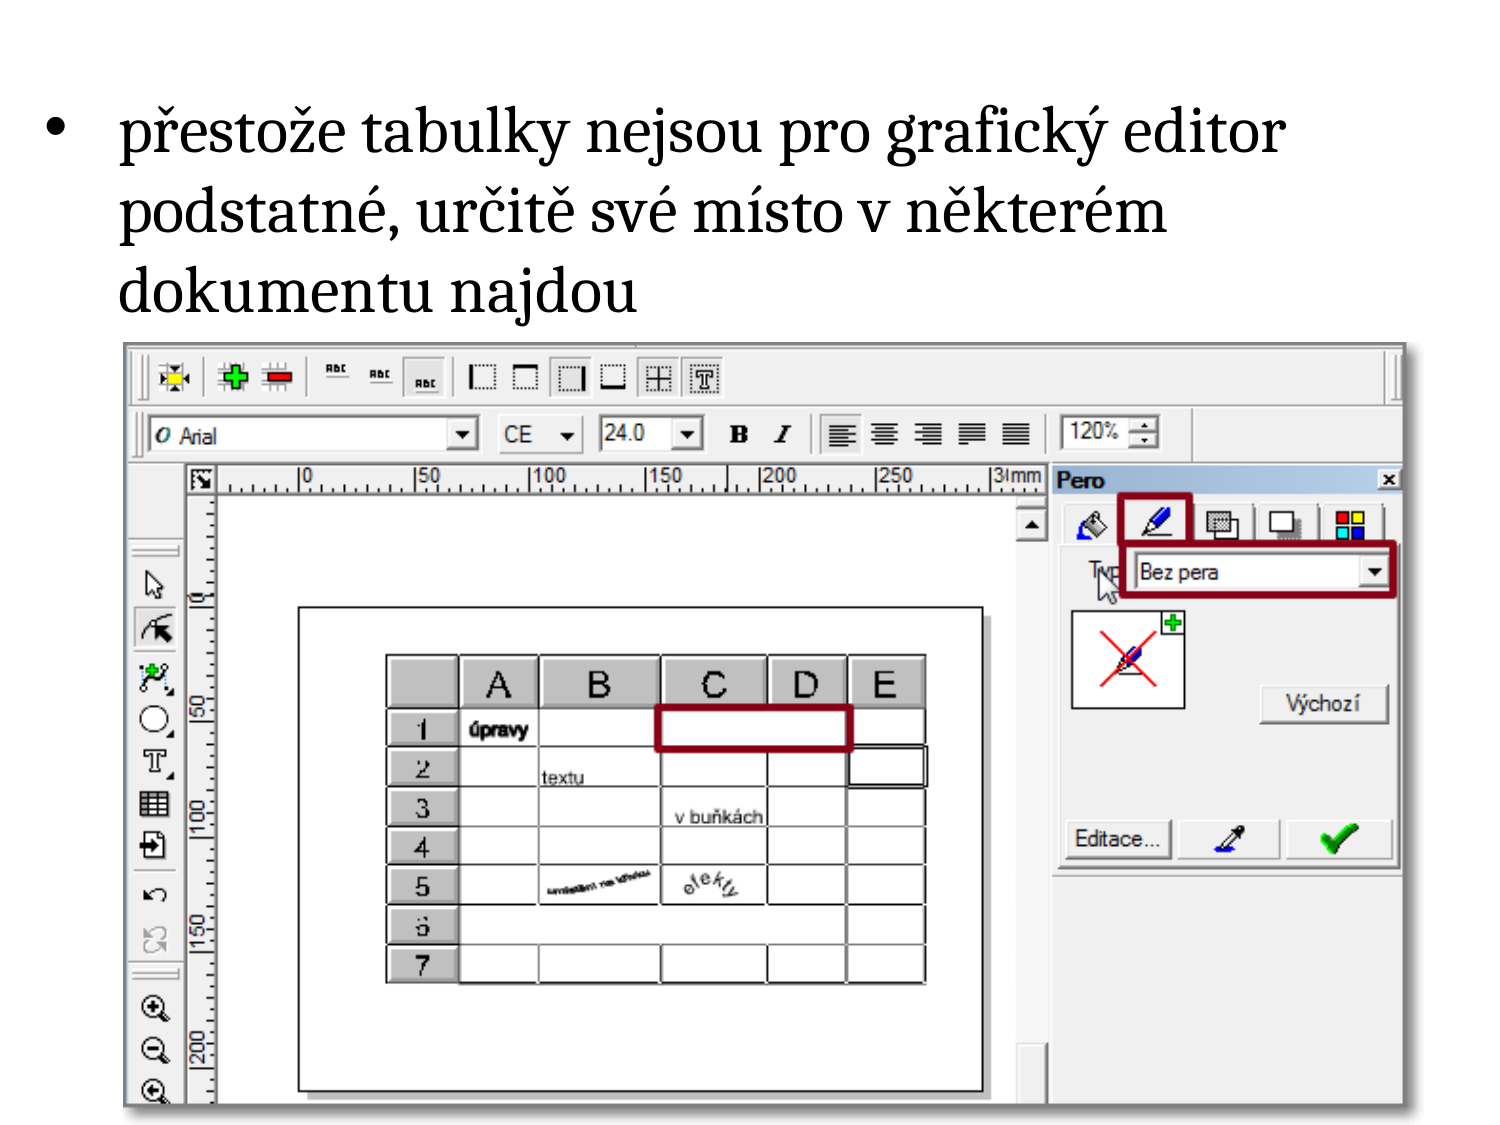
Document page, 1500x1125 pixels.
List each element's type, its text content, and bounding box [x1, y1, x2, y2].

text_box přestože tabulky nejsou pro grafický editor podstatné, určitě své místo v některém dokumentu najdou [0, 78, 1500, 334]
picture [123, 342, 1424, 1125]
